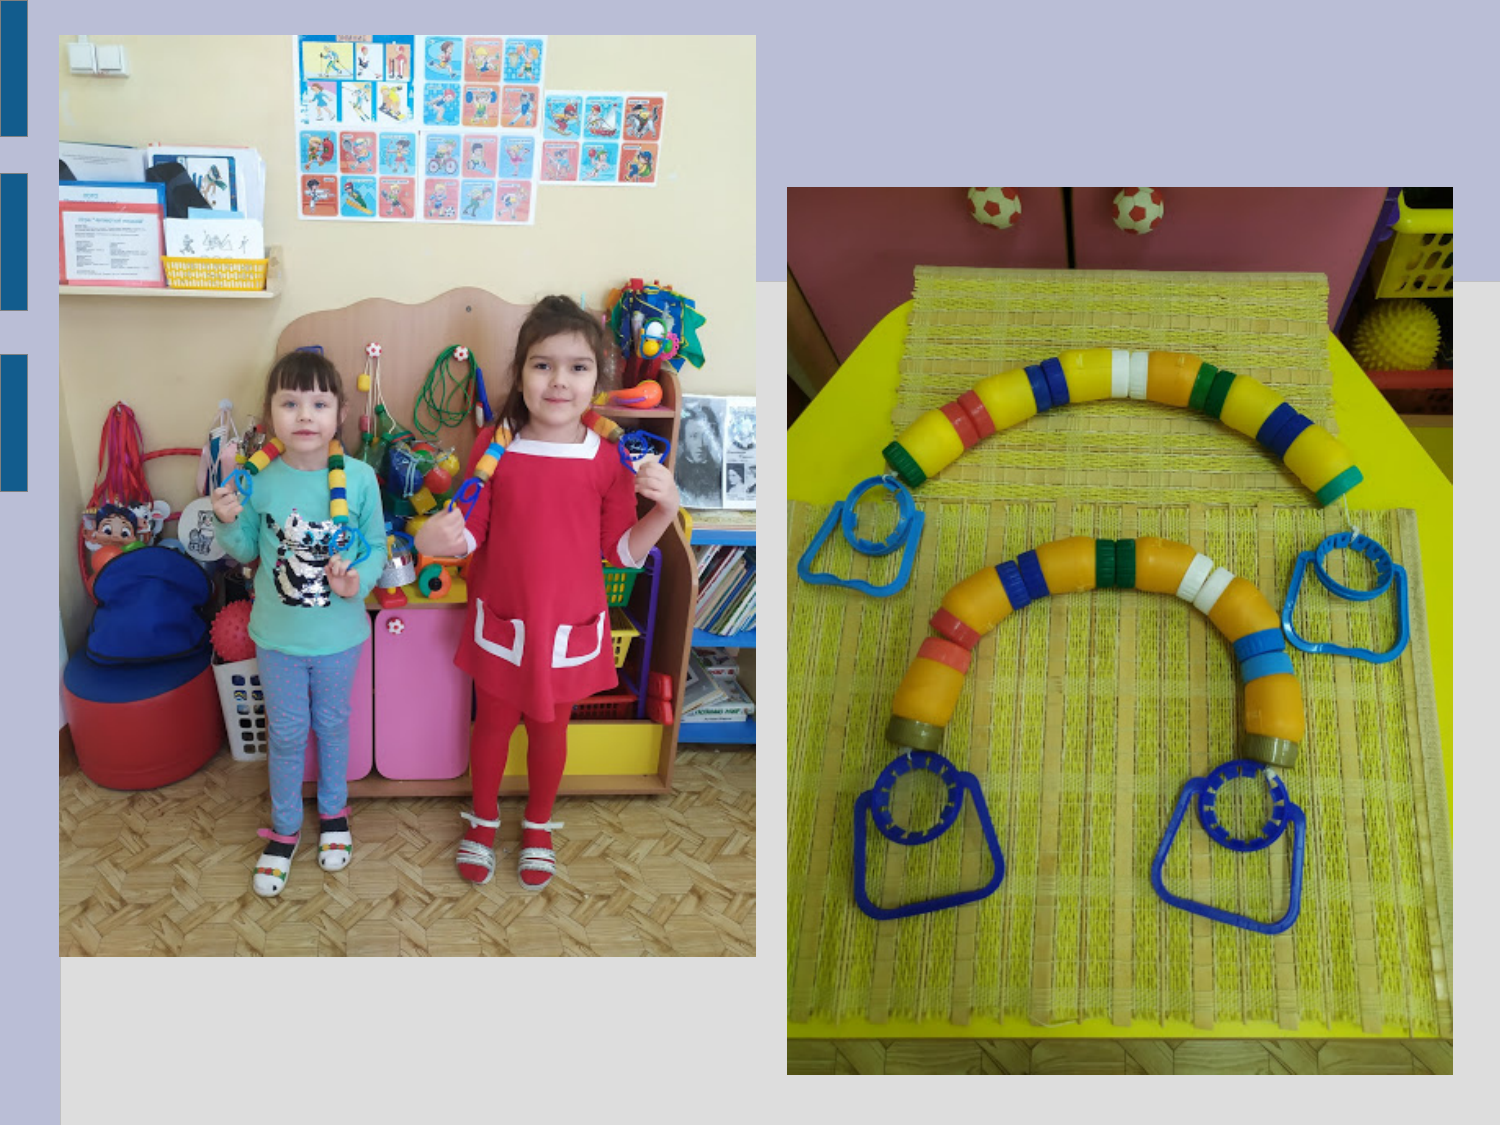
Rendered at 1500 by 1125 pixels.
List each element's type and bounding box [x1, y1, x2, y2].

picture [59, 35, 756, 957]
picture [787, 187, 1453, 1075]
